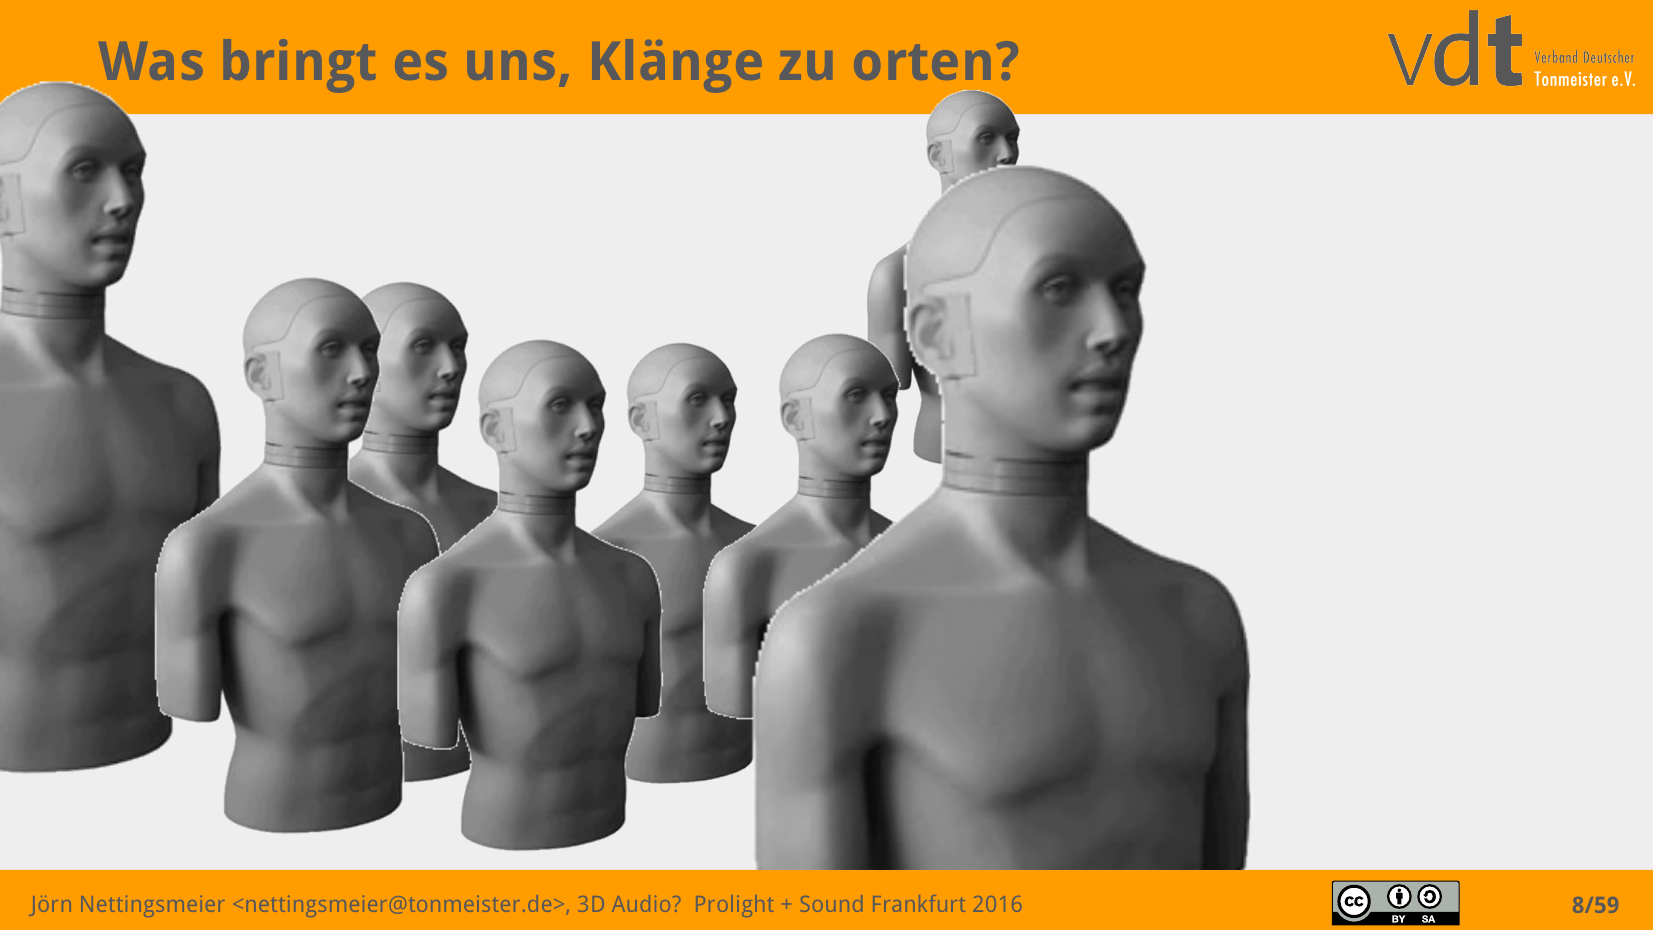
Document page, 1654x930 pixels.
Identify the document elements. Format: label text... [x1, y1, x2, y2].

picture [0, 34, 1370, 878]
title Was bringt es uns, Klänge zu orten? [98, 4, 1216, 119]
picture [1377, 0, 1646, 104]
